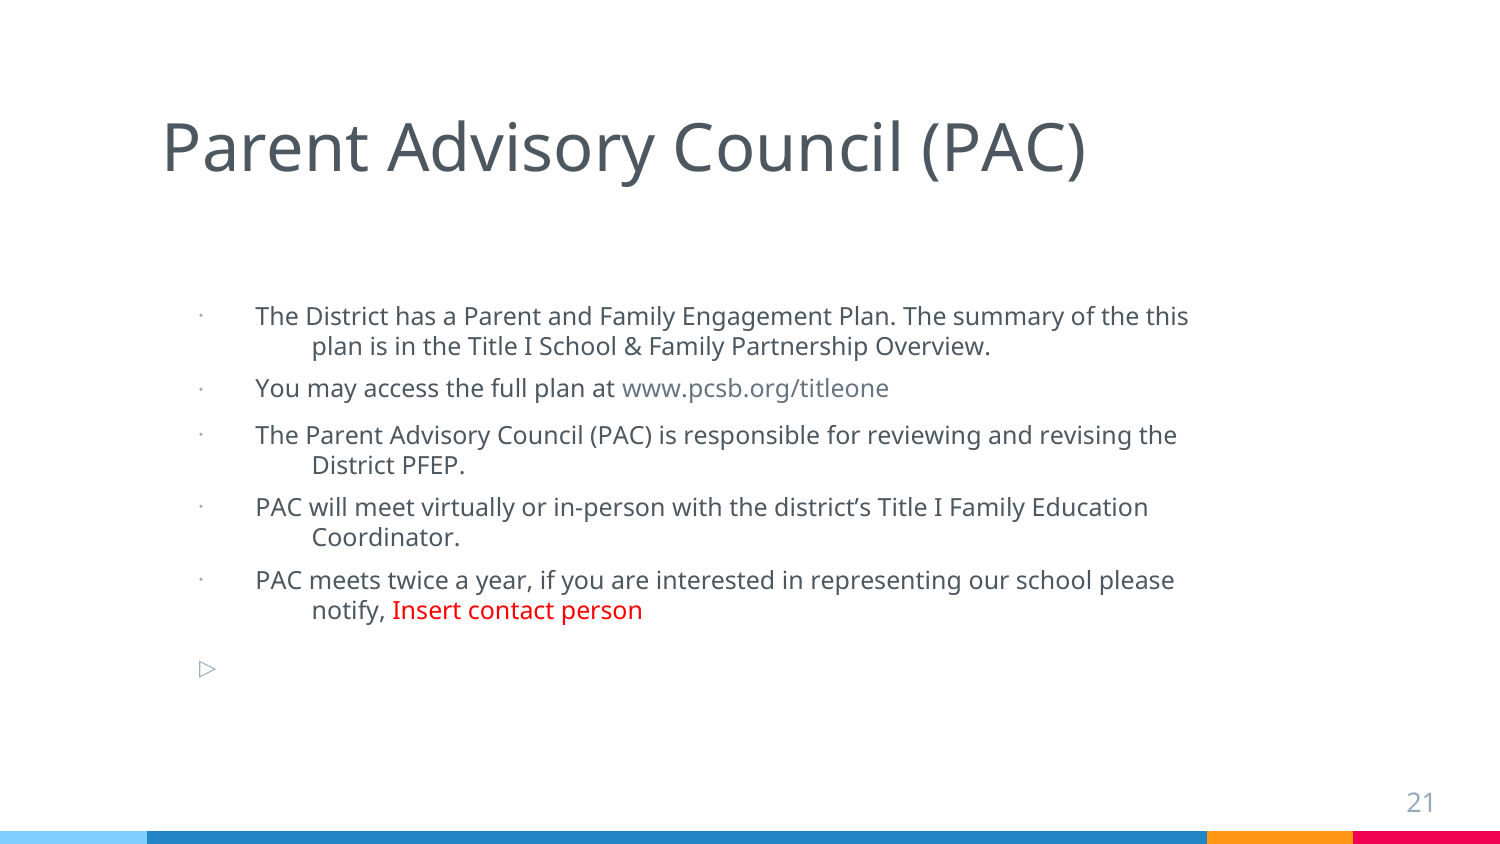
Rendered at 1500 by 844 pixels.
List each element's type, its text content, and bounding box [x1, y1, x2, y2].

text_box [1391, 770, 1482, 822]
list The District has a Parent and Family Engagement Plan. The summary of the this plan is in the Title I School & Family Partnership Overview. You may access the full plan at www.pcsb.org/titleone The Parent Advisory Council (PAC) is responsible for reviewing and revising the District PFEP. PAC will meet virtually or in-person with the district’s Title I Family Education Coordinator. PAC meets twice a year, if you are interested in representing our school please notify, Insert contact person [146, 285, 1207, 661]
title Parent Advisory Council (PAC) [146, 58, 1207, 200]
